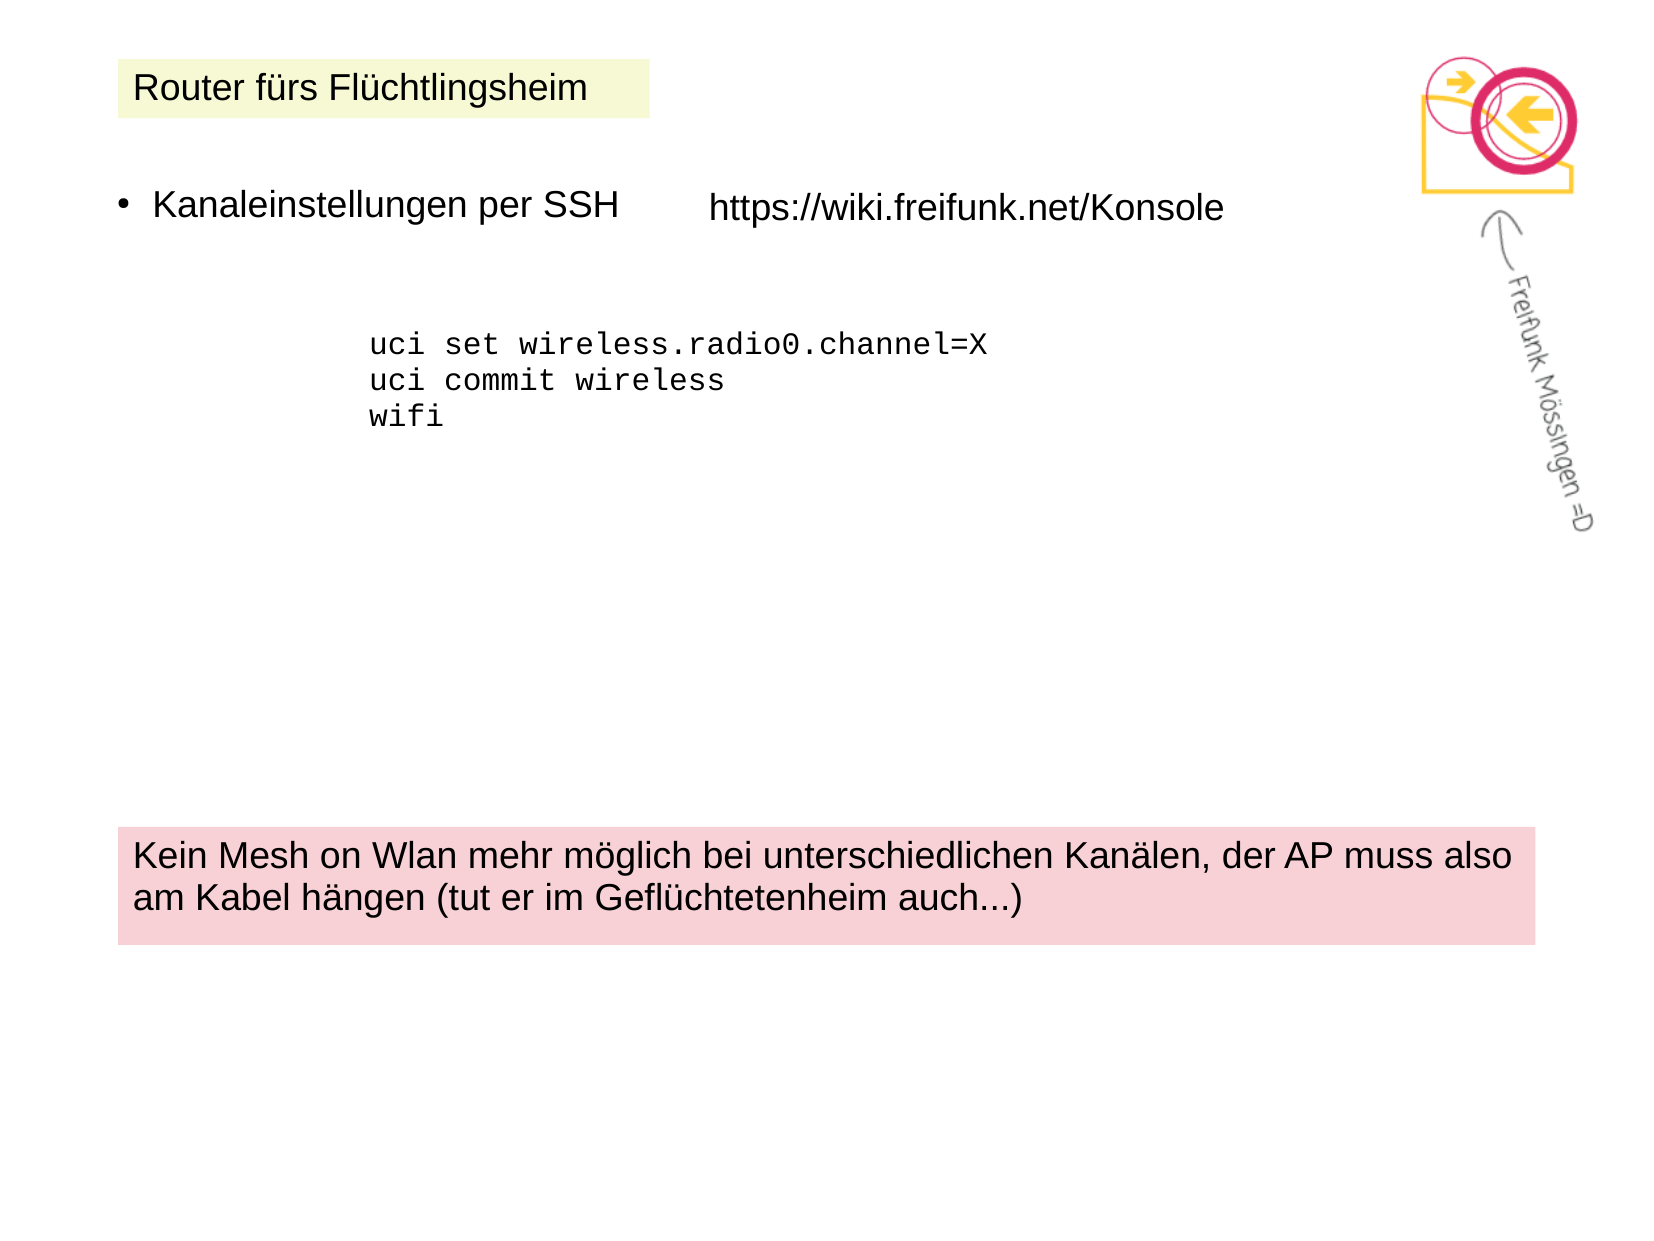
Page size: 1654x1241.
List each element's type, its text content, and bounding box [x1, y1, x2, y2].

text_box Router fürs Flüchtlingsheim [118, 59, 650, 119]
text_box uci set wireless.radio0.channel=X uci commit wireless wifi [354, 321, 1168, 443]
picture [1401, 29, 1627, 562]
text_box https://wiki.freifunk.net/Konsole [694, 179, 1241, 237]
text_box Kanaleinstellungen per SSH [102, 176, 1402, 233]
text_box Kein Mesh on Wlan mehr möglich bei unterschiedlichen Kanälen, der AP muss also am Kabel hängen (tut er im Geflüchtetenheim auch...) [118, 826, 1536, 945]
